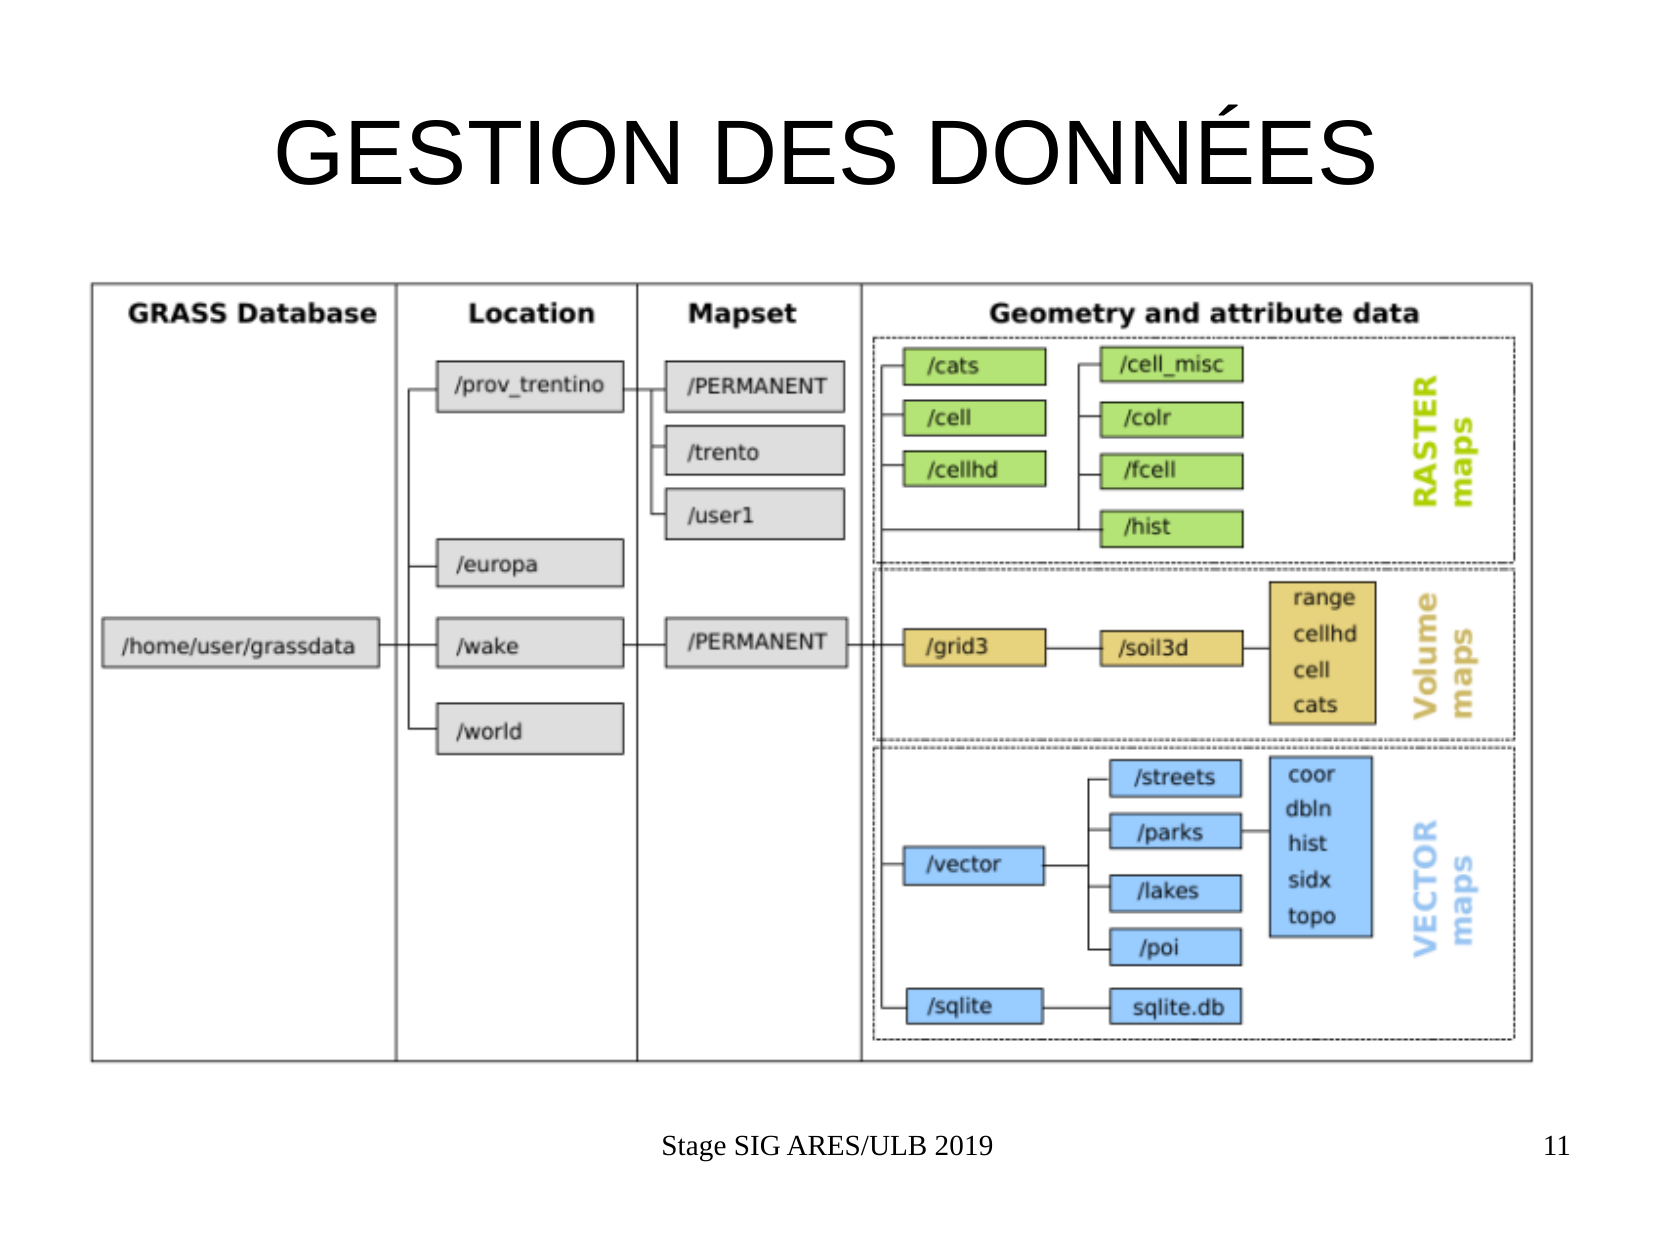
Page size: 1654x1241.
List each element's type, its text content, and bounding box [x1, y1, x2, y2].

picture [82, 271, 1547, 1080]
title GESTION DES DONNÉES [82, 49, 1571, 257]
